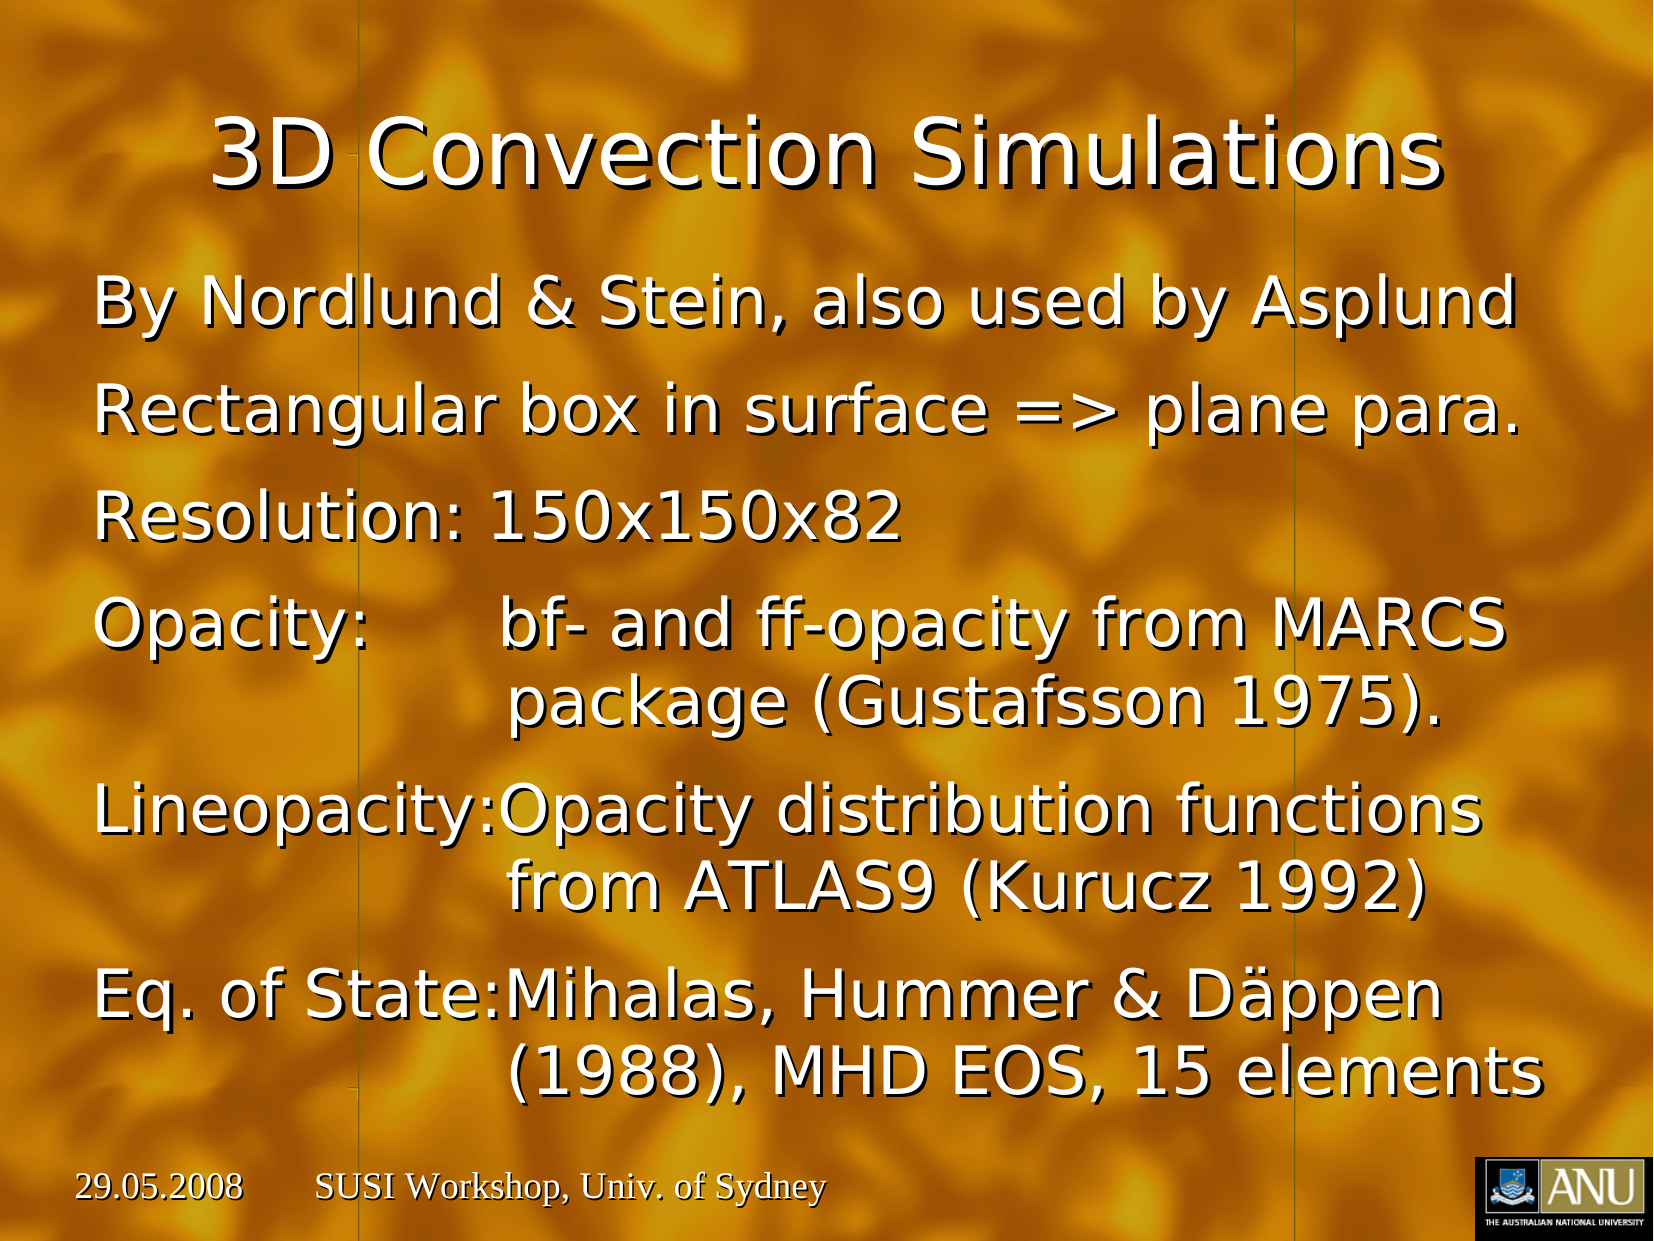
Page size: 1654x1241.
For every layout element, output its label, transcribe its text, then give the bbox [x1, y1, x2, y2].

title 3D Convection Simulations [82, 49, 1571, 257]
list By Nordlund & Stein, also used by Asplund Rectangular box in surface => plane para. Resolution: 150x150x82 Opacity: bf- and ff-opacity from MARCS package (Gustafsson 1975). Lineopacity:Opacity distribution functions from ATLAS9 (Kurucz 1992) Eq. of State:Mihalas, Hummer & Däppen (1988), MHD EOS, 15 elements [74, 263, 1561, 1111]
picture [0, 0, 1654, 1241]
